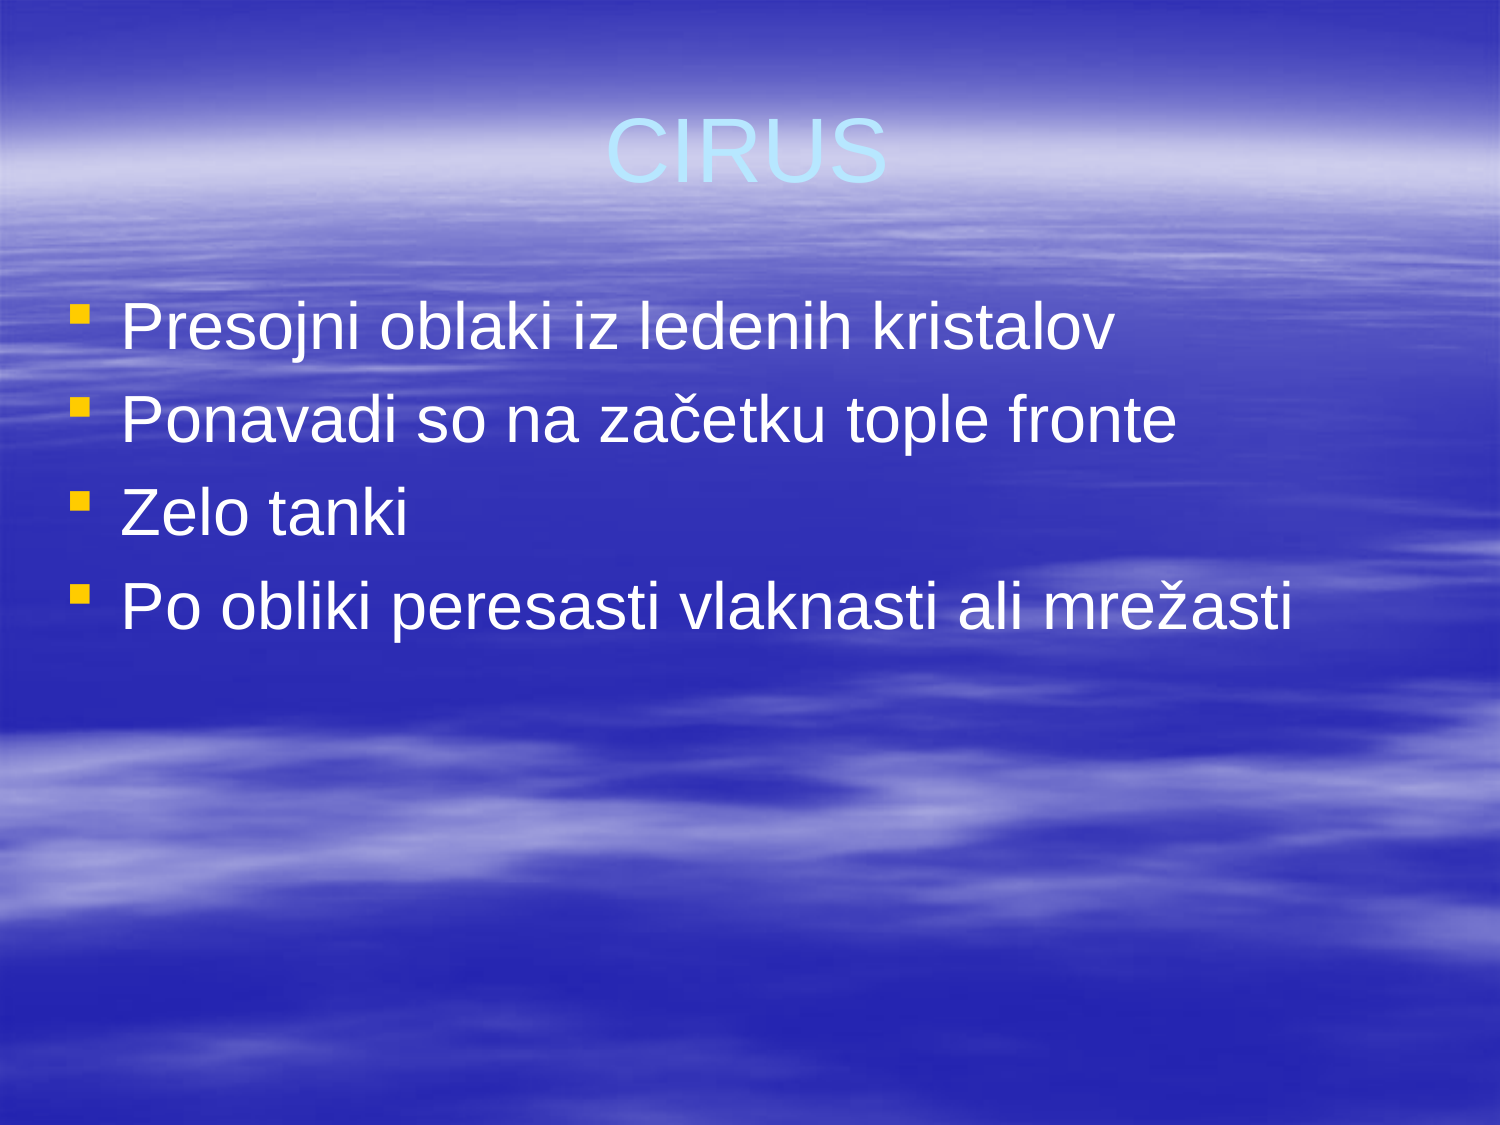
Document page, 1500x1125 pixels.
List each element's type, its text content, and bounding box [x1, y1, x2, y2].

list Presojni oblaki iz ledenih kristalov Ponavadi so na začetku tople fronte Zelo tanki Po obliki peresasti vlaknasti ali mrežasti [49, 275, 1451, 1001]
title CIRUS [49, 37, 1446, 255]
picture [0, 0, 1500, 1125]
